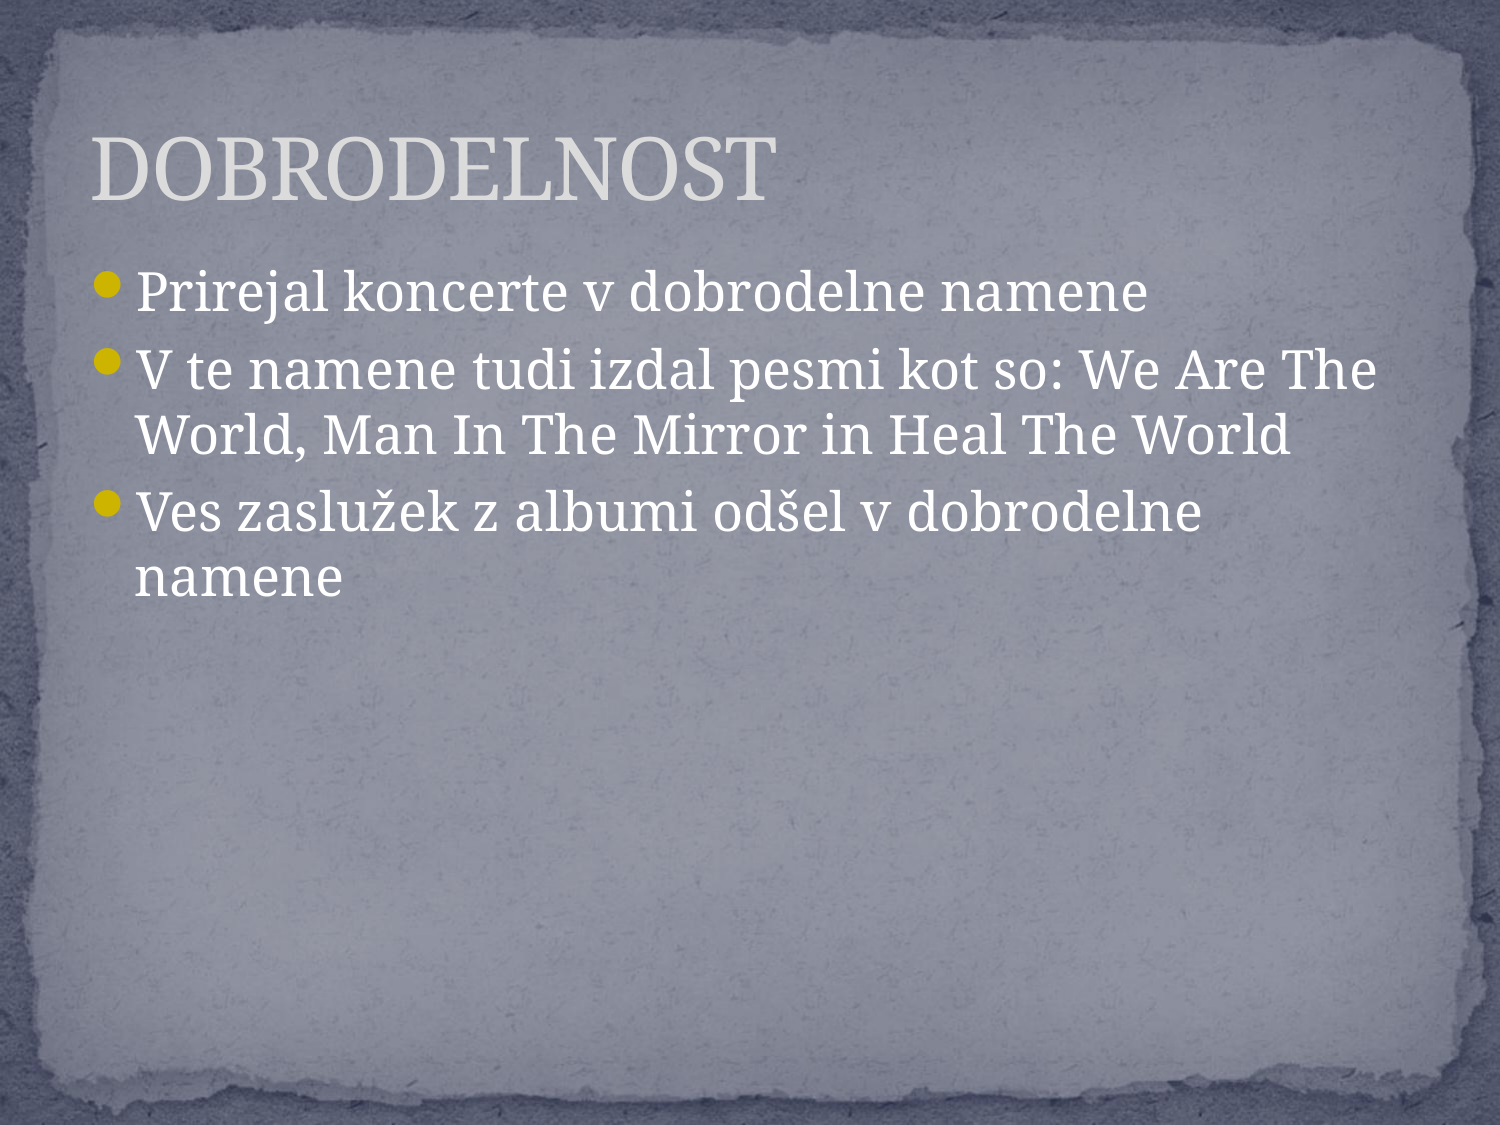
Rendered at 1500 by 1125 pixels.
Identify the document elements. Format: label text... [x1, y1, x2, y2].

picture [0, 0, 1500, 1125]
list Prirejal koncerte v dobrodelne namene V te namene tudi izdal pesmi kot so: We Are The World, Man In The Mirror in Heal The World Ves zaslužek z albumi odšel v dobrodelne namene [75, 249, 1425, 1000]
title DOBRODELNOST [75, 24, 1425, 225]
